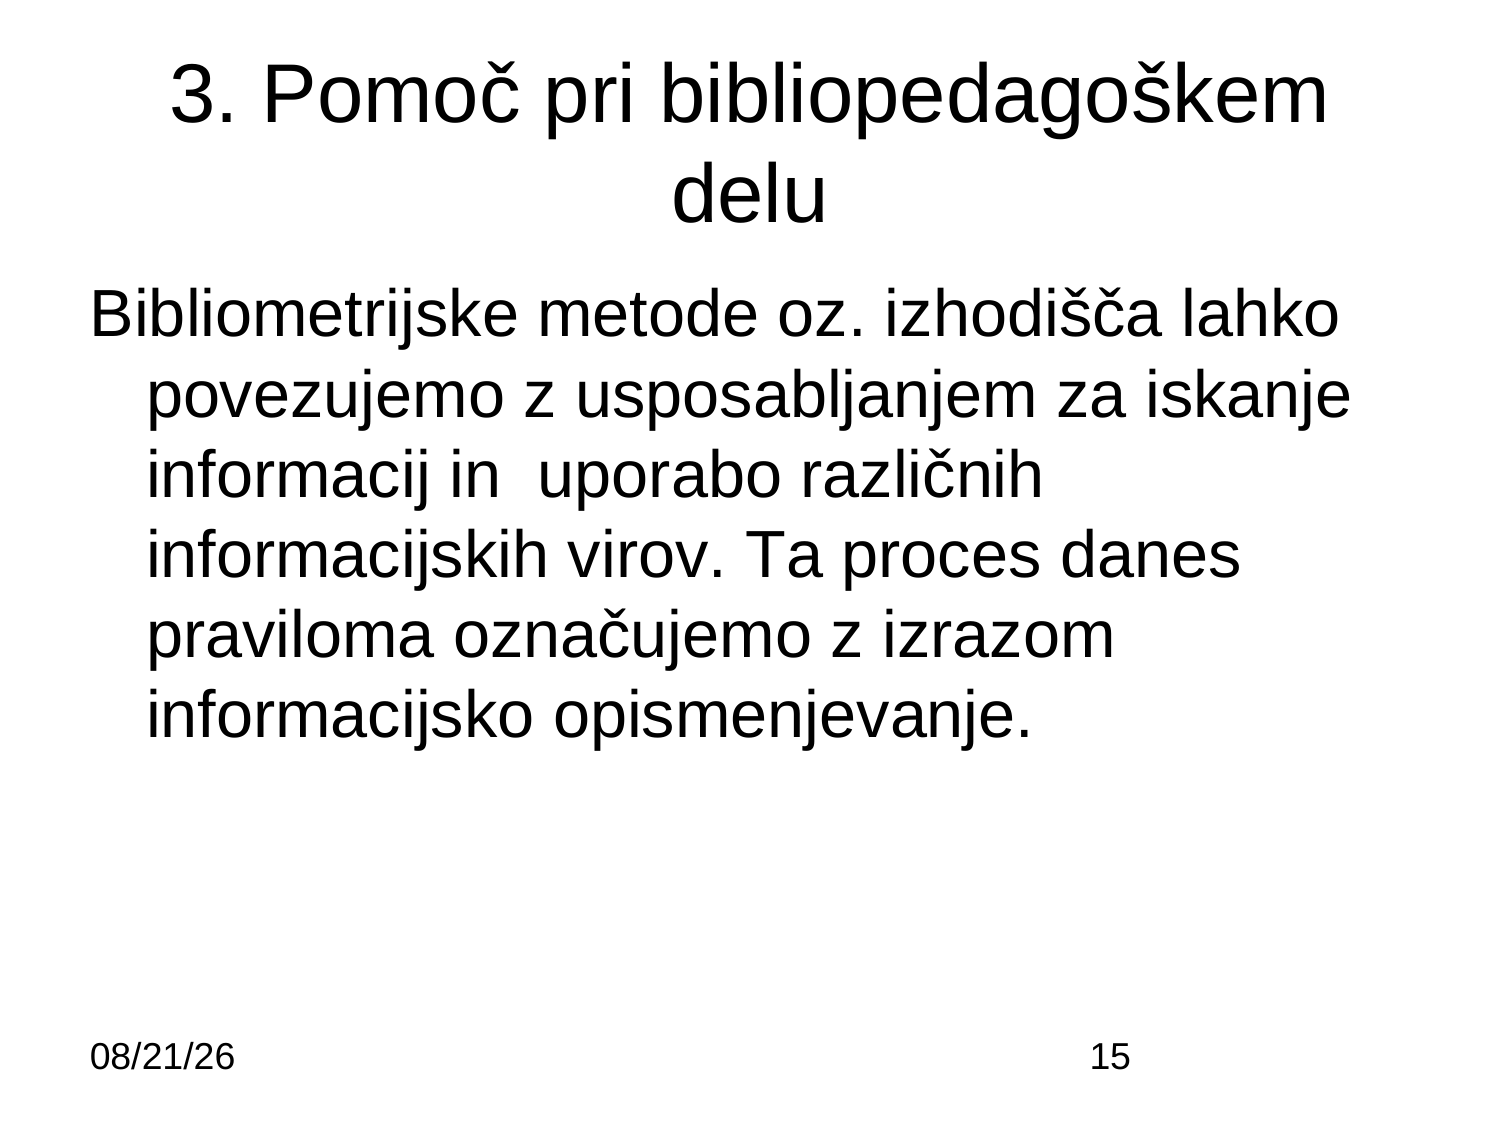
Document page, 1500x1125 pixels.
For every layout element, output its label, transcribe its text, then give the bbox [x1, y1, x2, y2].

list Bibliometrijske metode oz. izhodišča lahko povezujemo z usposabljanjem za iskanje informacij in uporabo različnih informacijskih virov. Ta proces danes praviloma označujemo z izrazom informacijsko opismenjevanje. [75, 262, 1426, 1006]
title 3. Pomoč pri bibliopedagoškem delu [75, 31, 1426, 247]
